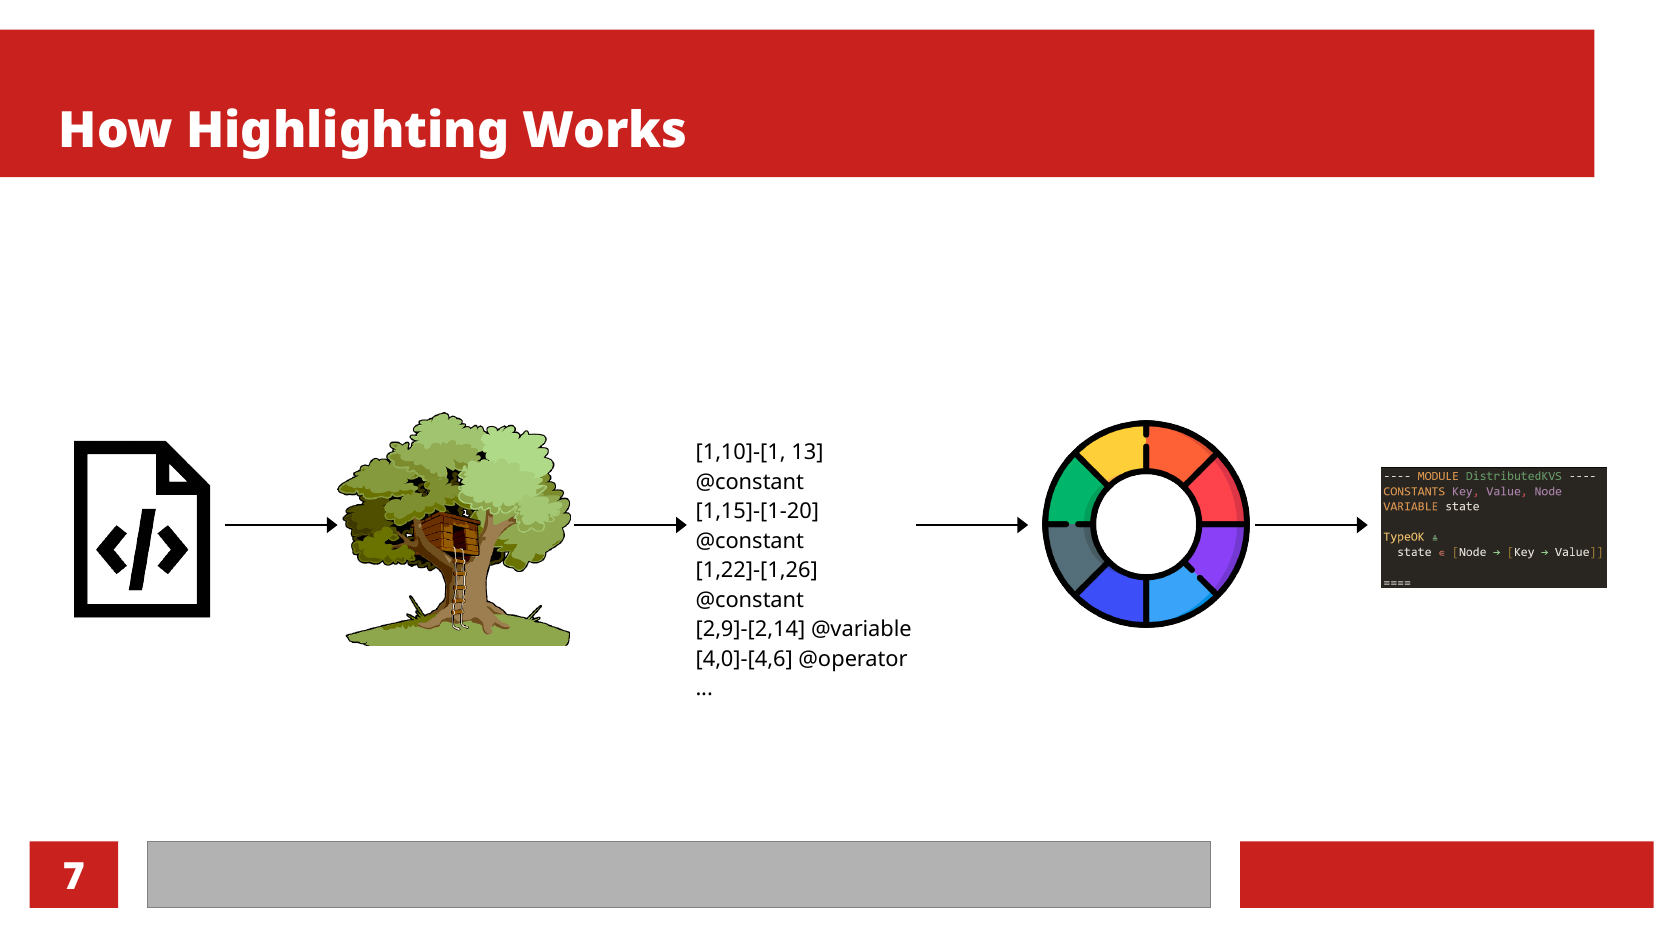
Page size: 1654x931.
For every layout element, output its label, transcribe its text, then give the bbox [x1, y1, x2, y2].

title How Highlighting Works [59, 44, 1595, 163]
picture [1042, 420, 1250, 628]
picture [33, 420, 251, 638]
text_box [1,10]-[1, 13] @constant [1,15]-[1-20] @constant [1,22]-[1,26] @constant [2,9]-[2,14] @variable [4,0]-[4,6] @operator ... [680, 428, 944, 609]
picture [1381, 467, 1607, 588]
picture [337, 412, 571, 646]
